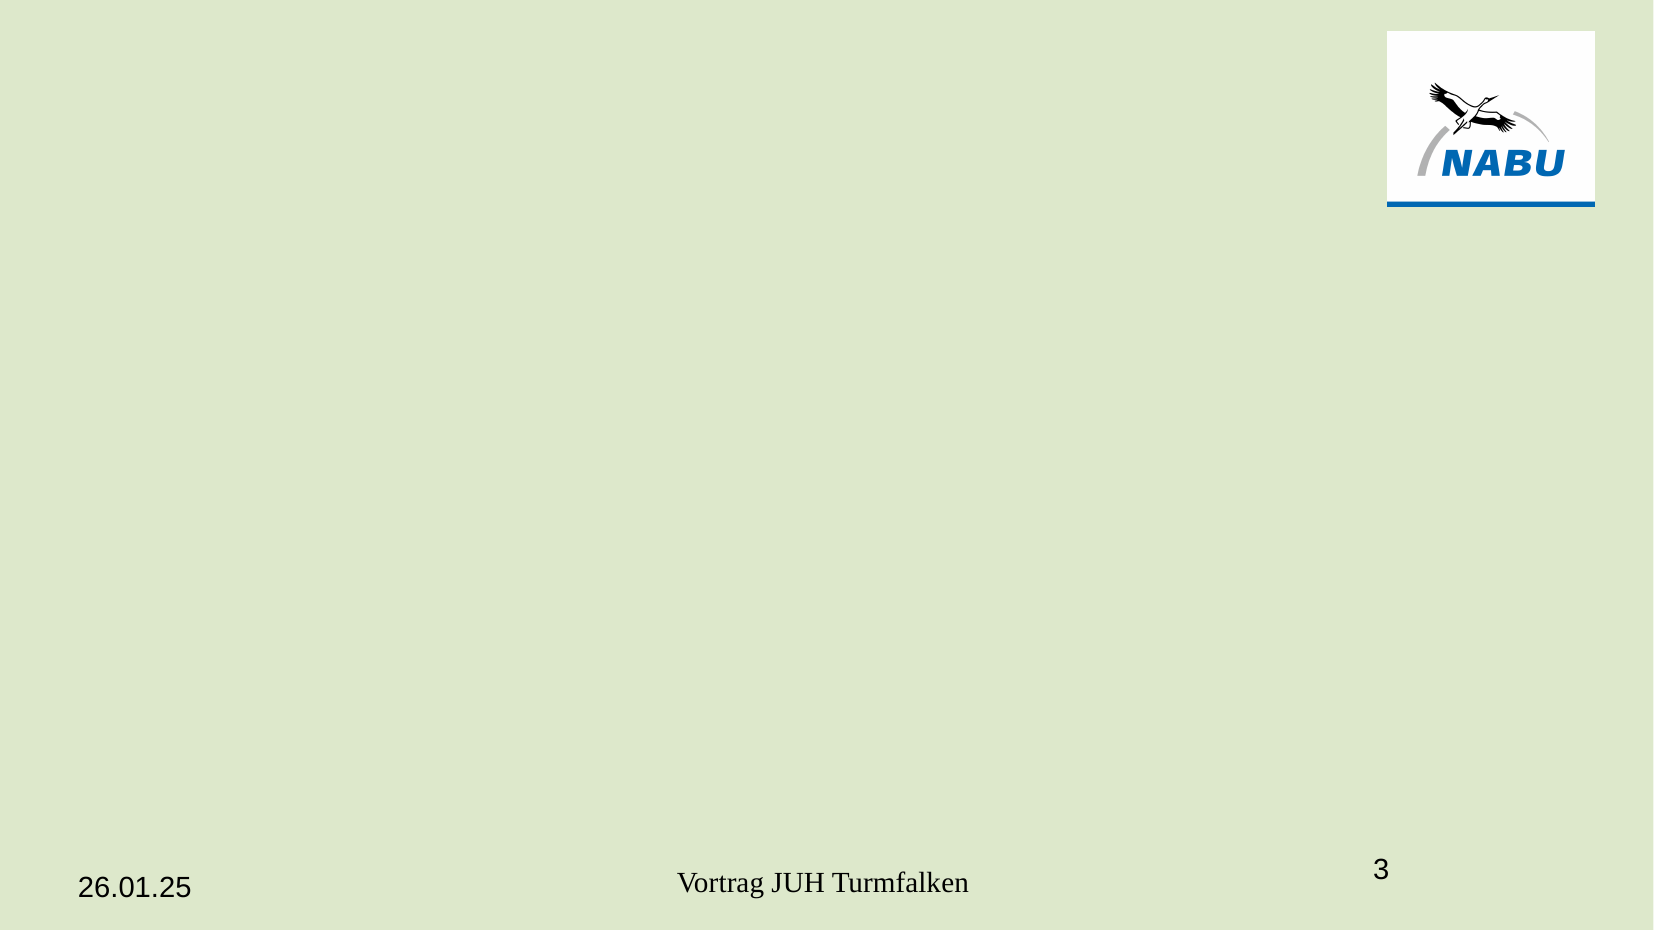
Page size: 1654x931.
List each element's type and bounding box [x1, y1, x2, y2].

picture [1387, 31, 1595, 207]
